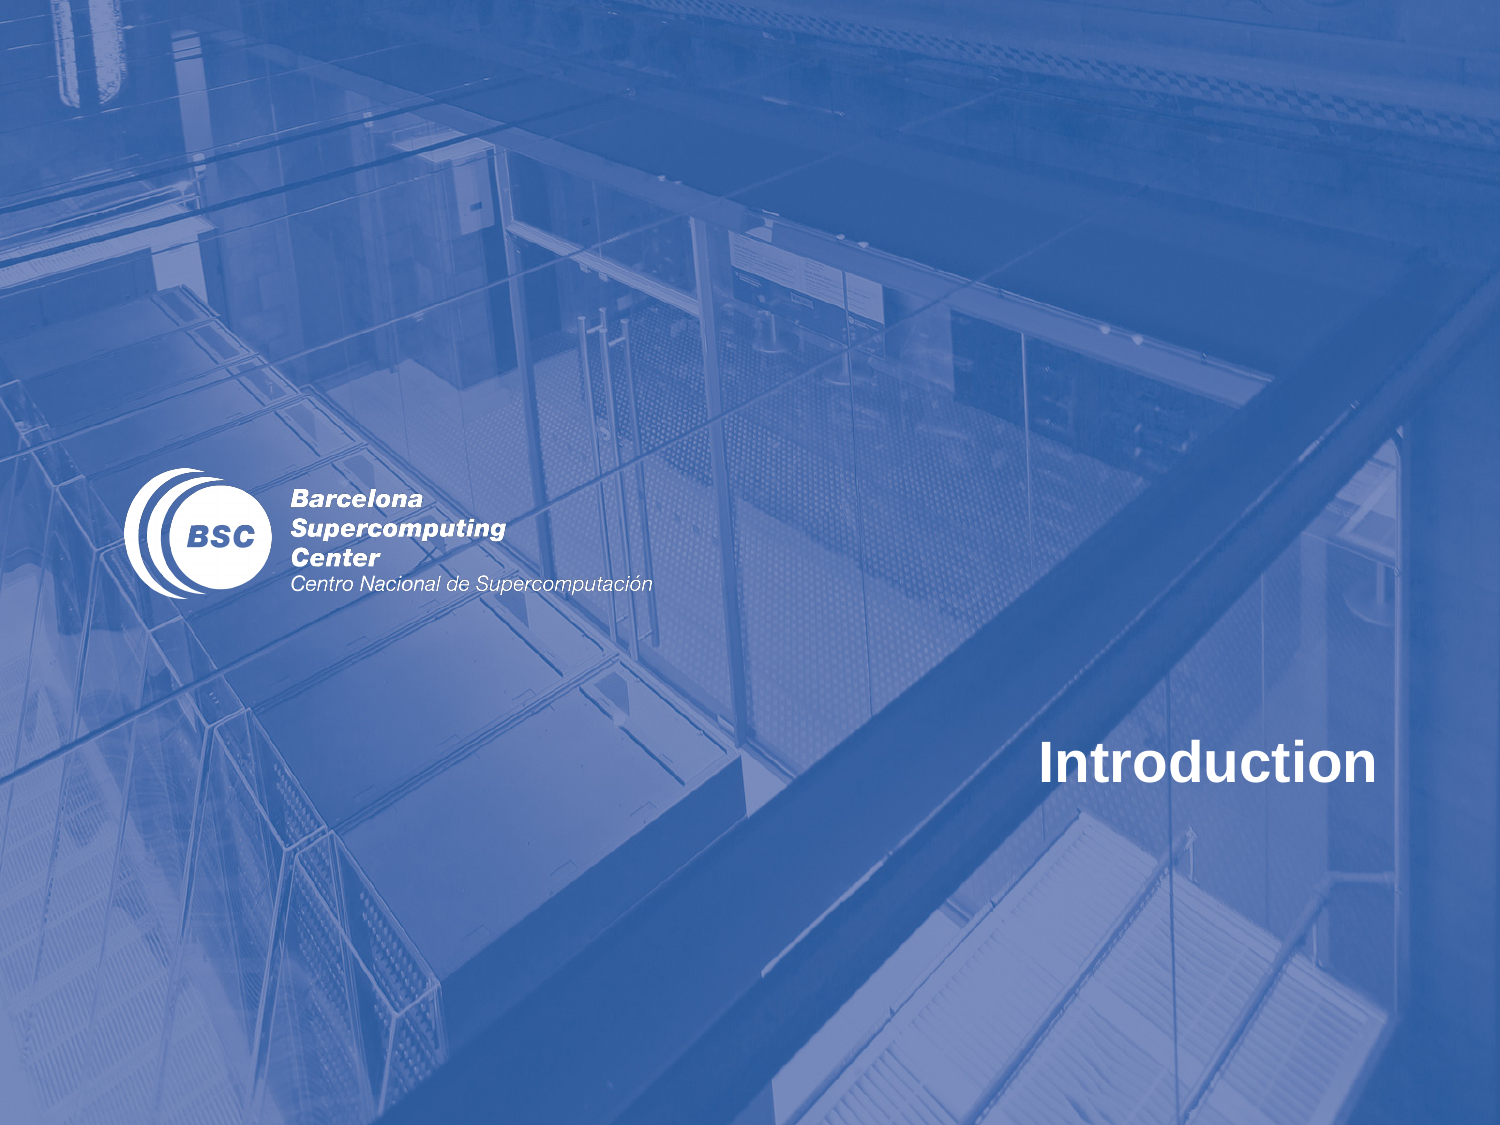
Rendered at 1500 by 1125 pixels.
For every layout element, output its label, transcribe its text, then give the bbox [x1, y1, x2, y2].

picture [0, 0, 1500, 1125]
title Introduction [118, 717, 1394, 941]
